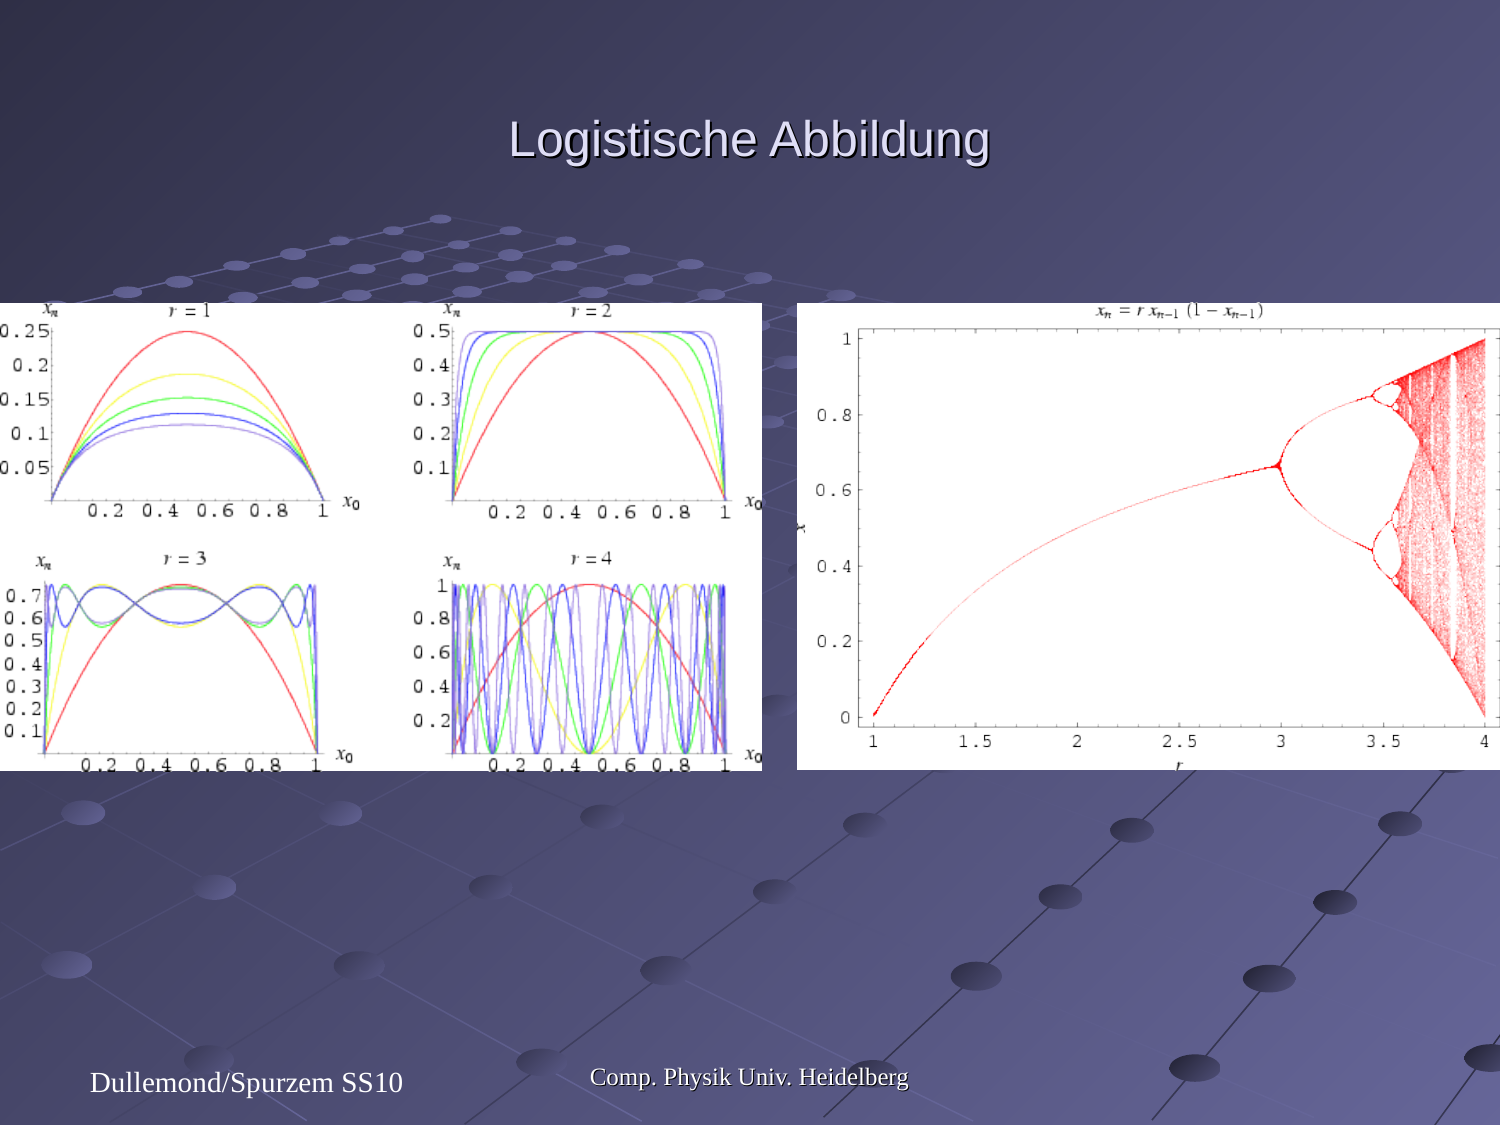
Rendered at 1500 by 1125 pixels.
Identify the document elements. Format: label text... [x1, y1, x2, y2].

title Logistische Abbildung [75, 45, 1426, 233]
picture [797, 302, 1500, 771]
picture [0, 302, 762, 772]
